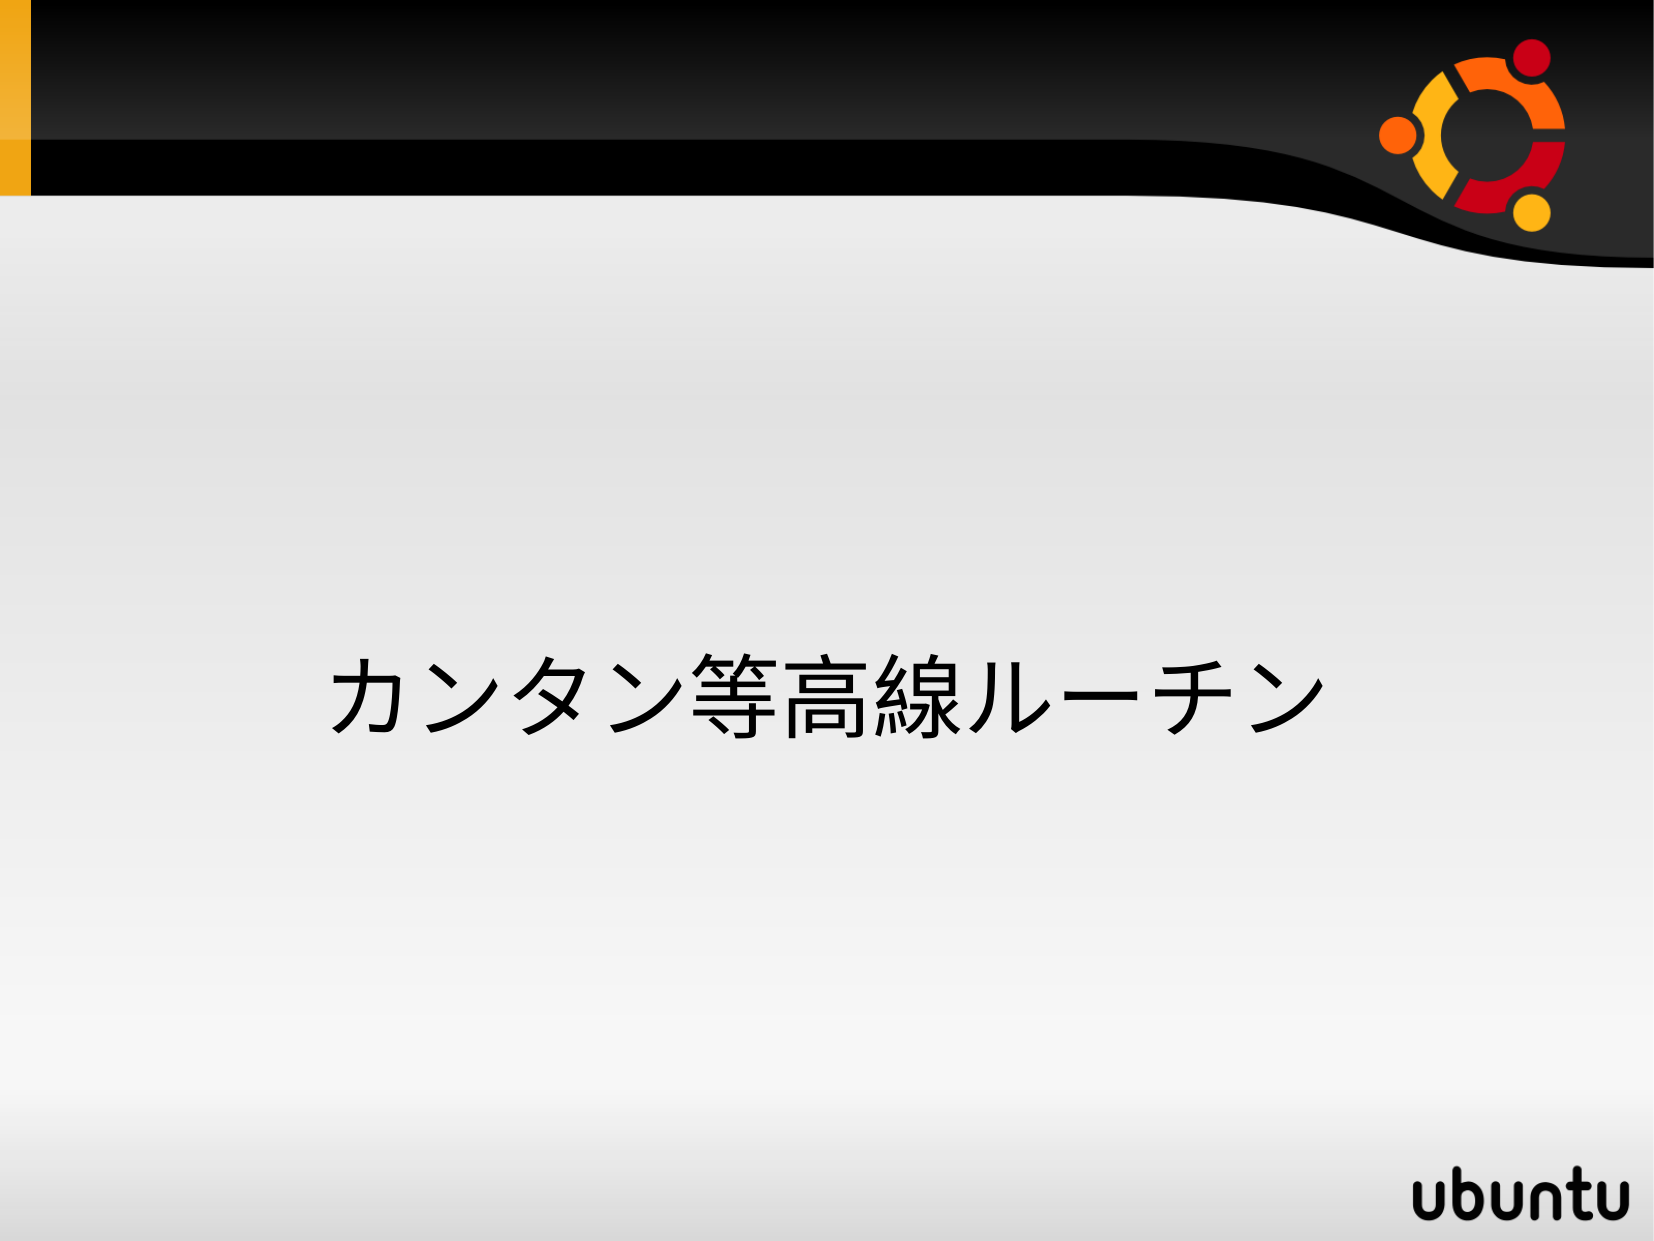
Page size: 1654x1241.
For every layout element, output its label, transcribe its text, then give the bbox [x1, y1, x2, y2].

subtitle カンタン等高線ルーチン [82, 297, 1571, 1102]
picture [0, 0, 1654, 1241]
